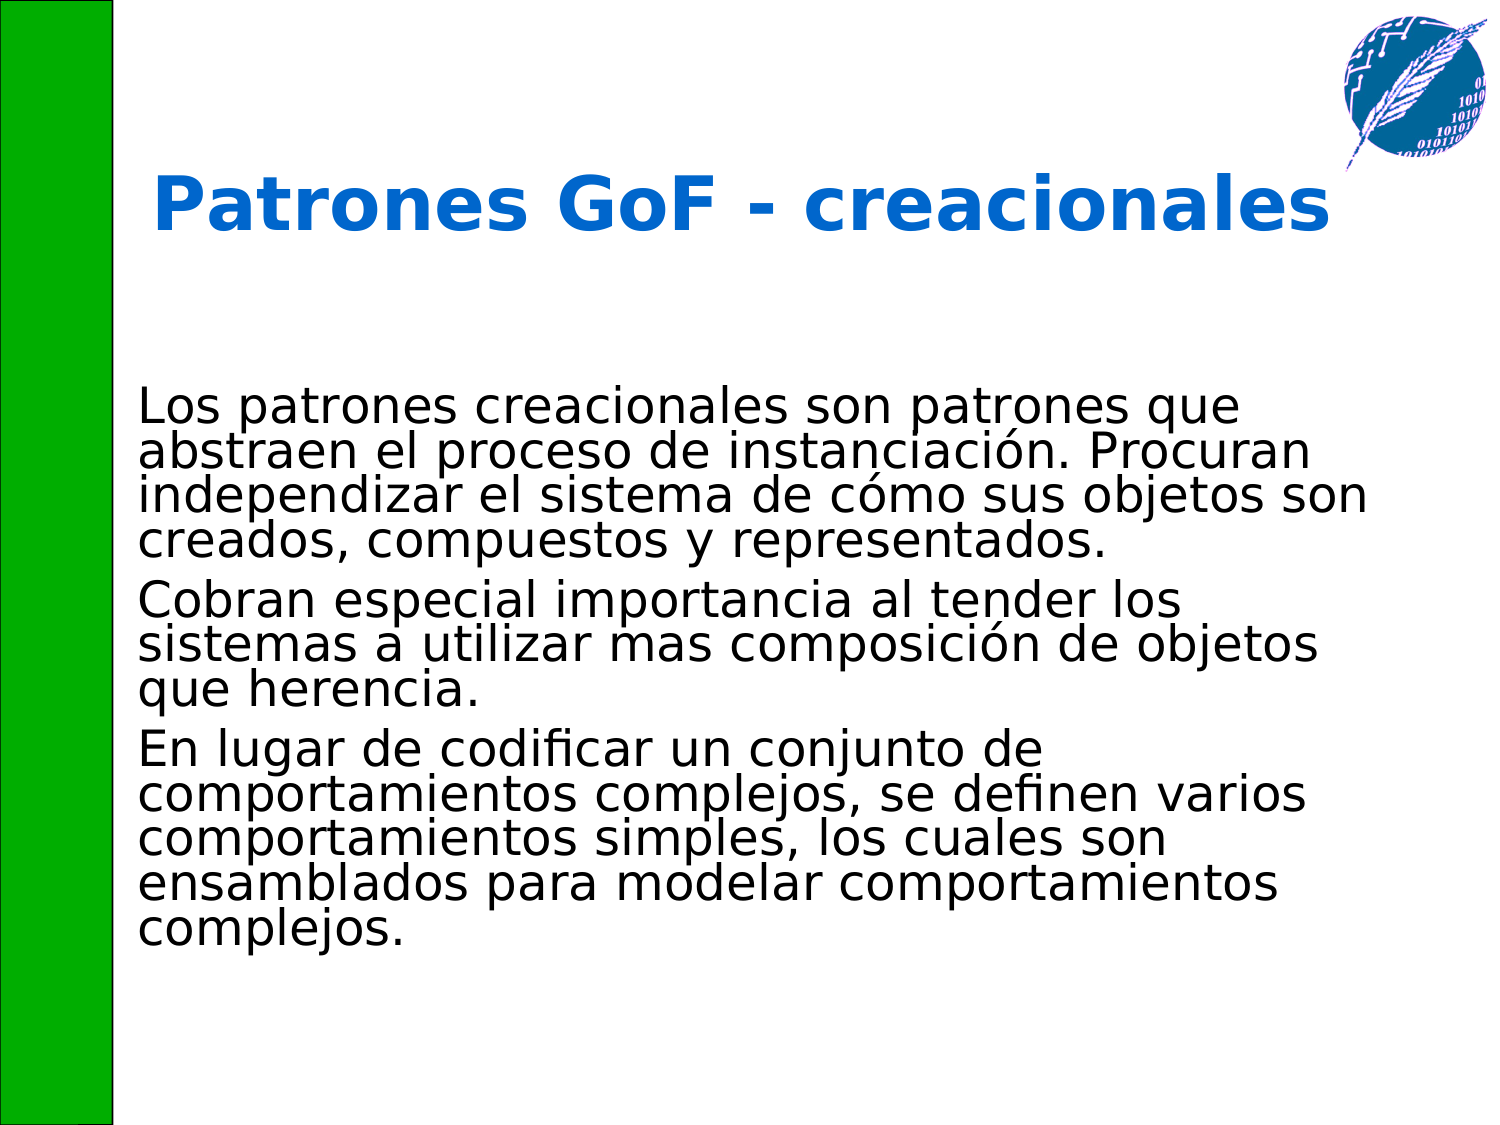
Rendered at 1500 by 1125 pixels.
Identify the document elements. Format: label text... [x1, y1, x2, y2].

picture [1417, 140, 1425, 149]
picture [1341, 15, 1488, 172]
list Los patrones creacionales son patrones que abstraen el proceso de instanciación. Procuran independizar el sistema de cómo sus objetos son creados, compuestos y representados. Cobran especial importancia al tender los sistemas a utilizar mas composición de objetos que herencia. En lugar de codificar un conjunto de comportamientos complejos, se definen varios comportamientos simples, los cuales son ensamblados para modelar comportamientos complejos. [137, 387, 1397, 1042]
title Patrones GoF - creacionales [136, 118, 1411, 307]
